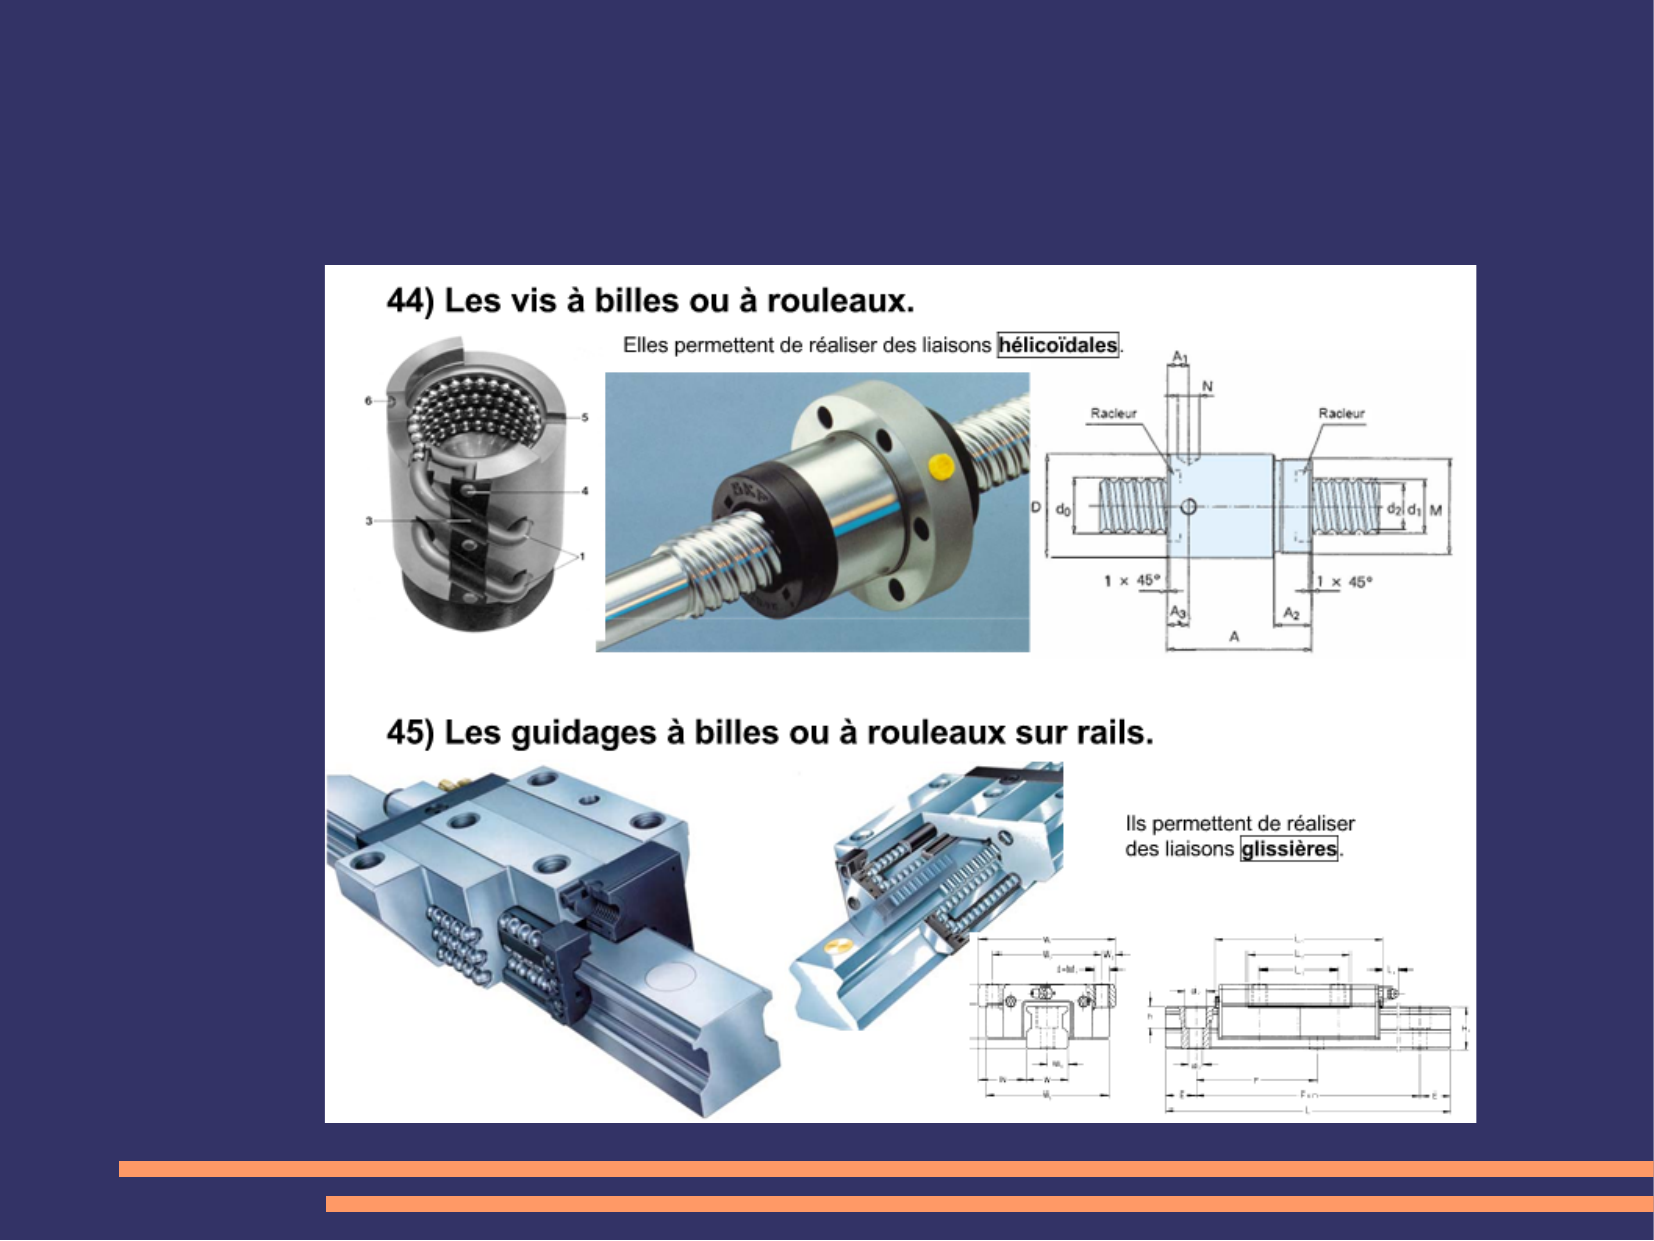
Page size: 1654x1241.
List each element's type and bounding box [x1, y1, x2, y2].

picture [324, 265, 1477, 1123]
